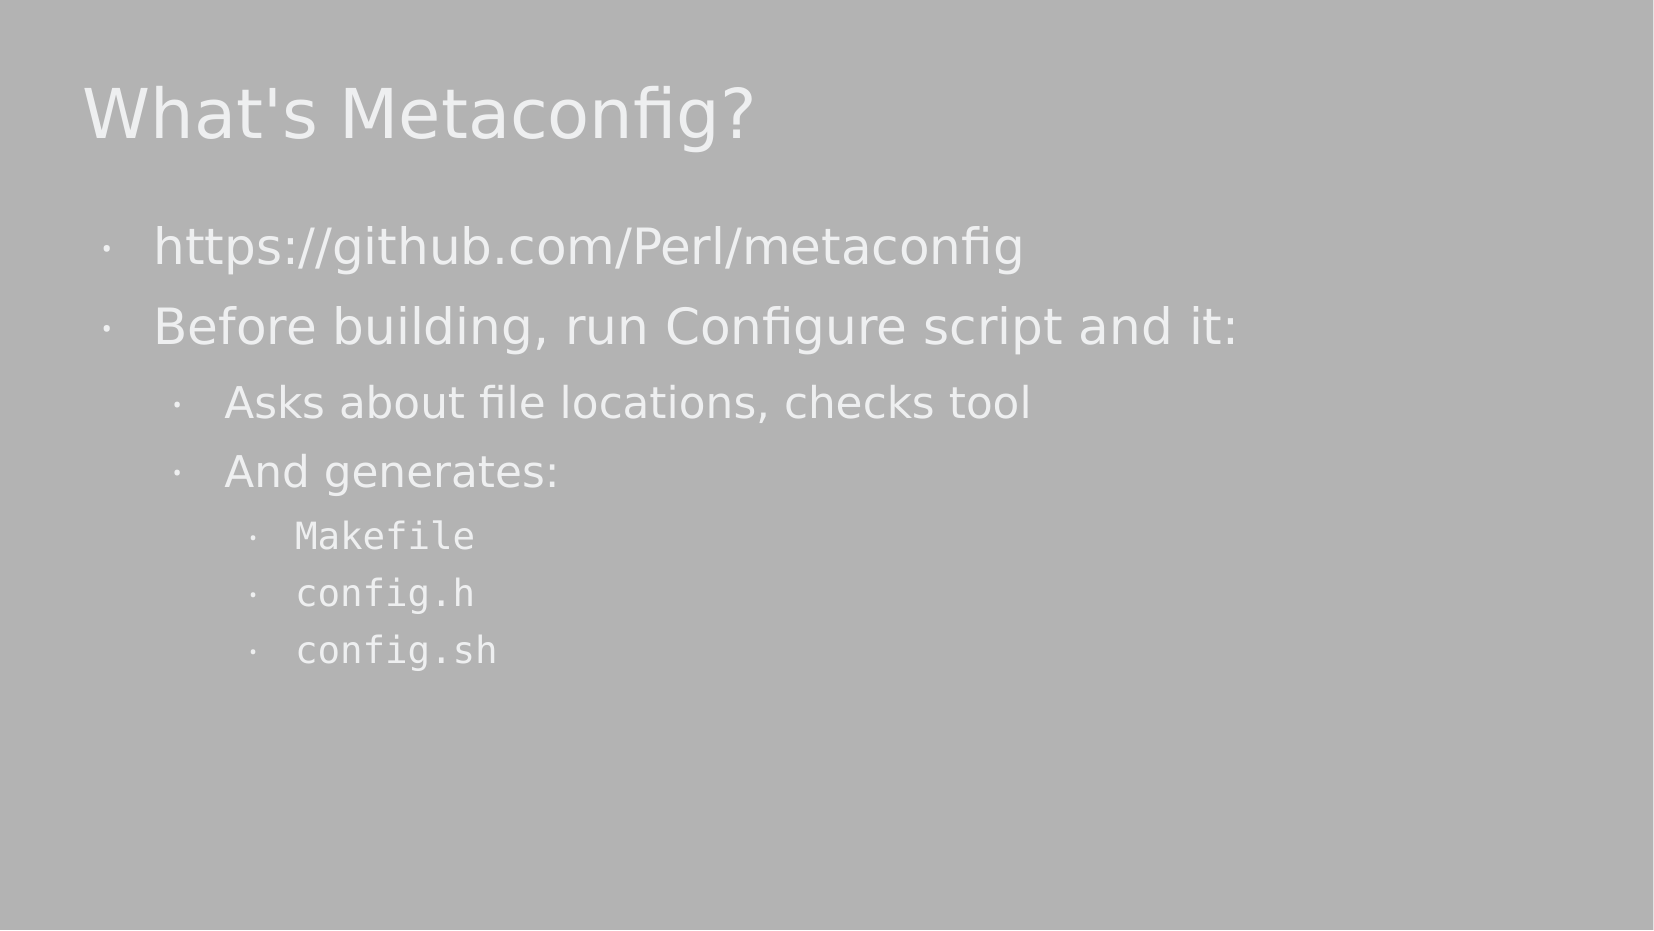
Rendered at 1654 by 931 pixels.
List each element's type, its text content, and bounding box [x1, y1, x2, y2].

list https://github.com/Perl/metaconfig Before building, run Configure script and it: Asks about file locations, checks tool And generates: Makefile config.h config.sh [82, 217, 1571, 758]
title What's Metaconfig? [82, 37, 1571, 193]
